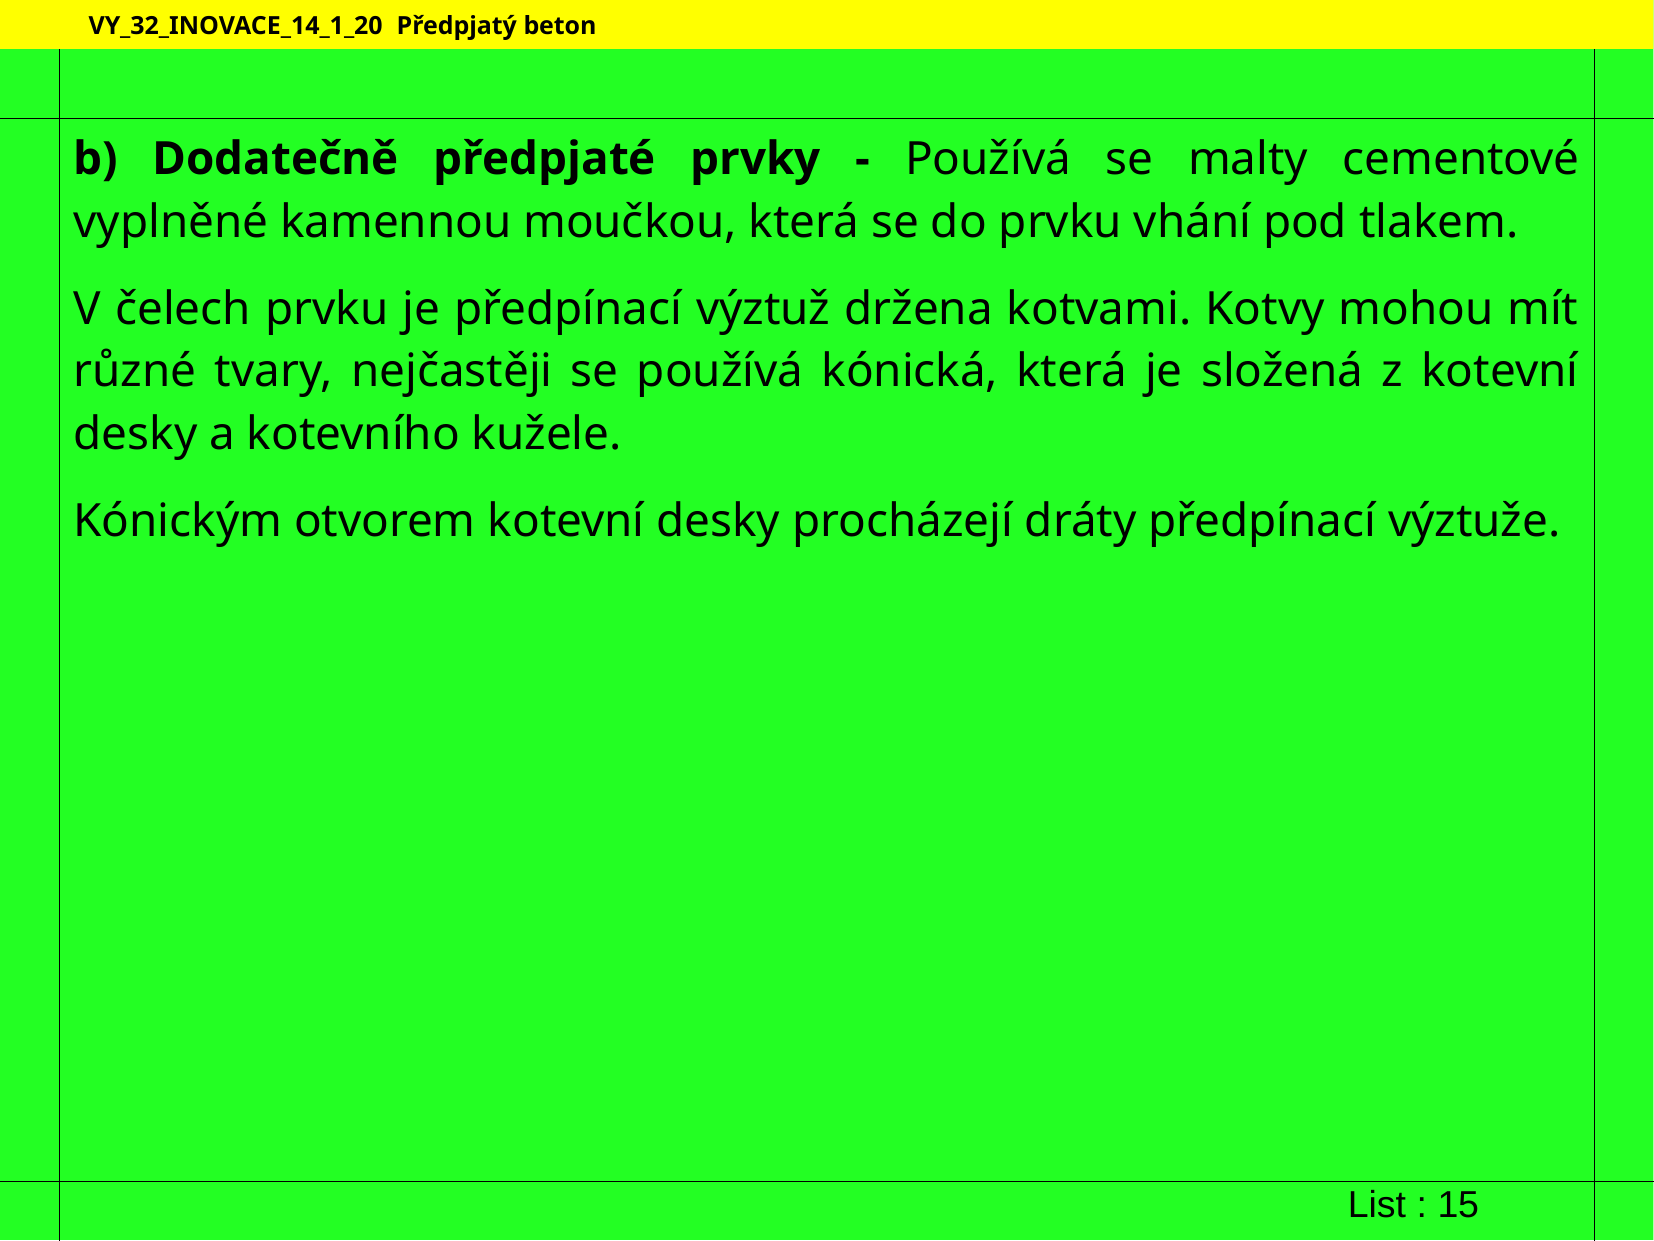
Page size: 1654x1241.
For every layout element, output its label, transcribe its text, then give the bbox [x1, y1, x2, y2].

text_box b) Dodatečně předpjaté prvky - Používá se malty cementové vyplněné kamennou moučkou, která se do prvku vhání pod tlakem. V čelech prvku je předpínací výztuž držena kotvami. Kotvy mohou mít různé tvary, nejčastěji se používá kónická, která je složená z kotevní desky a kotevního kužele. Kónickým otvorem kotevní desky procházejí dráty předpínací výztuže. [59, 118, 1595, 1182]
text_box List : <číslo> [1357, 1176, 1599, 1241]
text_box VY_32_INOVACE_14_1_20 Předpjatý beton [0, 0, 1654, 47]
